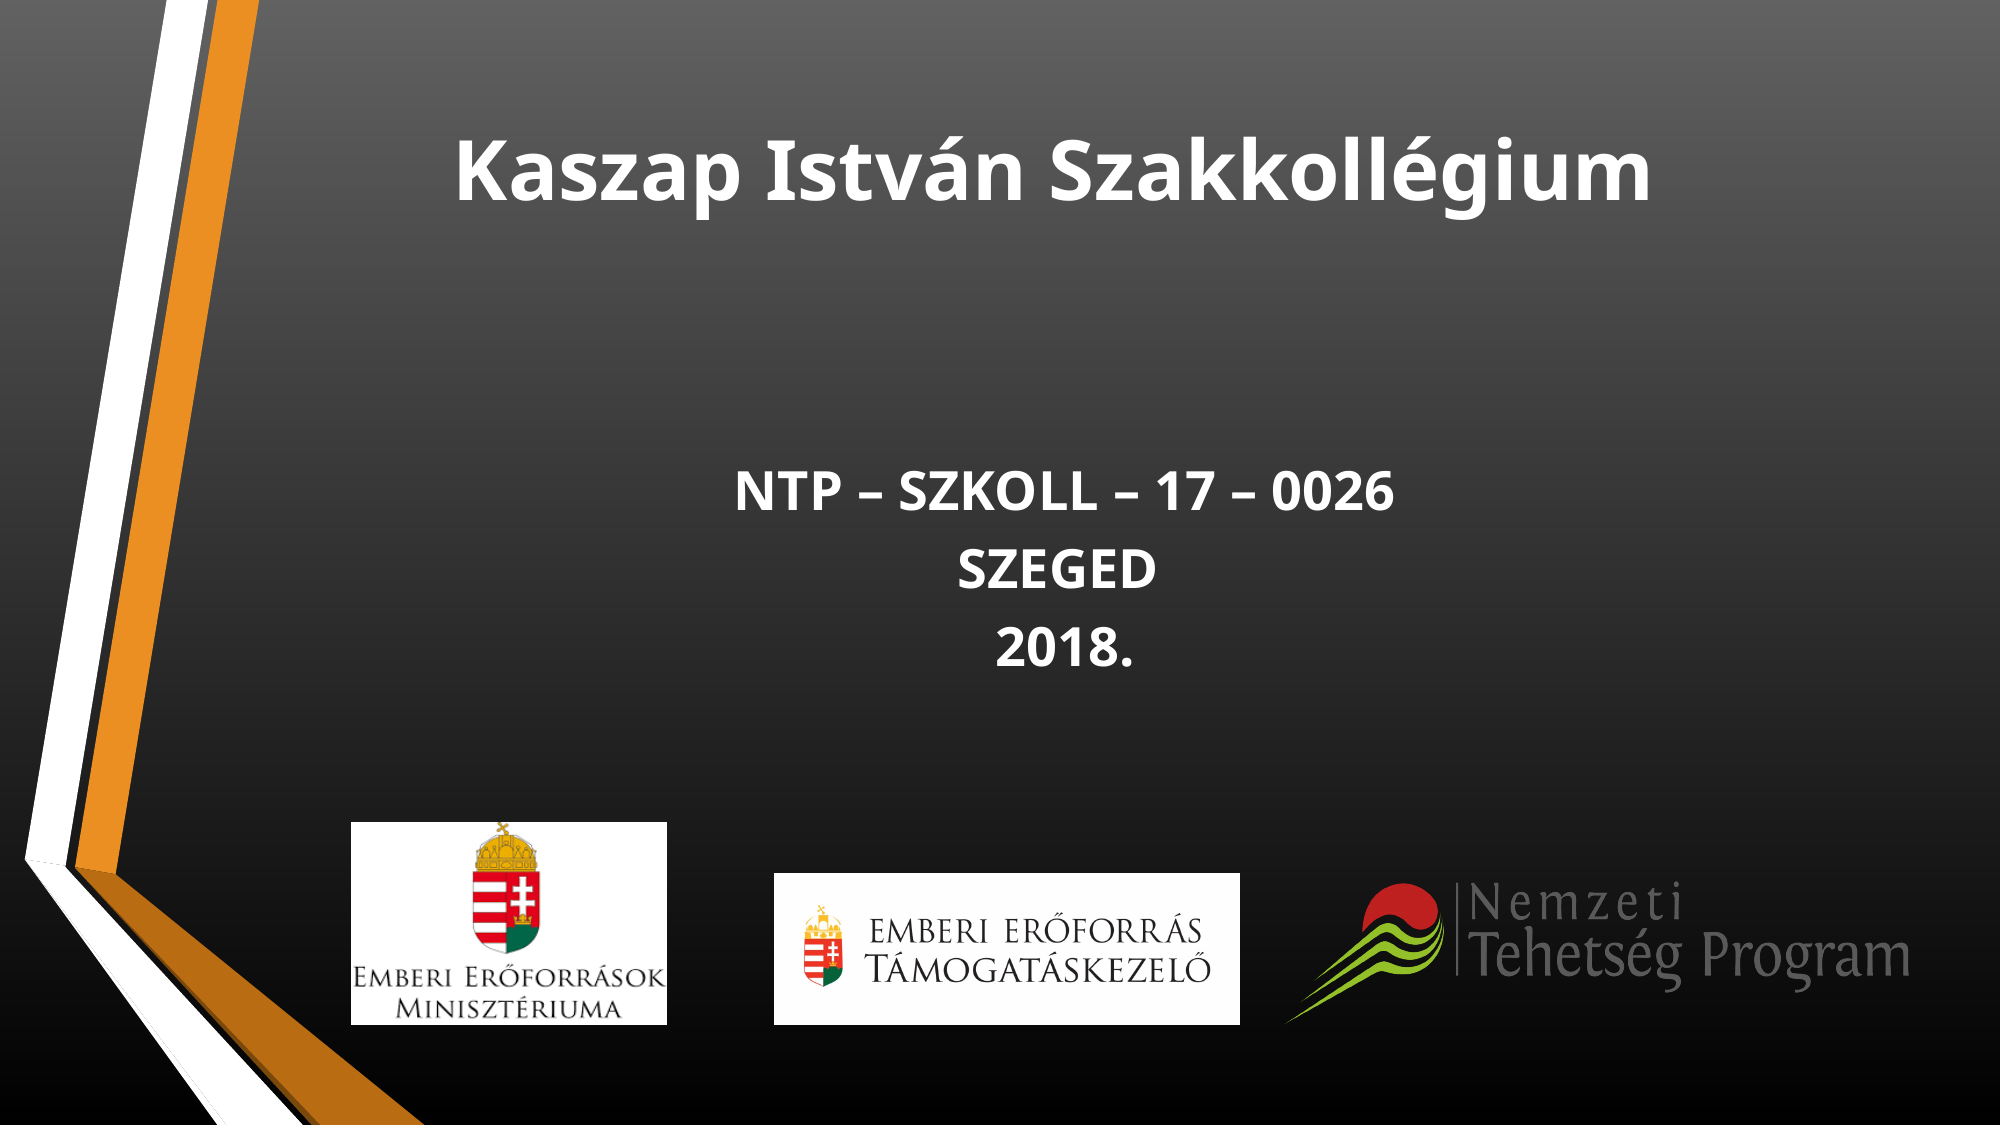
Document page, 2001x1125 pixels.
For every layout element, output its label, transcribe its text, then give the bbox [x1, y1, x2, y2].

picture [774, 873, 1240, 1025]
title Kaszap István Szakkollégium [243, 22, 1887, 221]
list NTP – SZKOLL – 17 – 0026 SZEGED 2018. [243, 221, 1887, 912]
picture [1283, 881, 1909, 1026]
picture [351, 822, 667, 1025]
